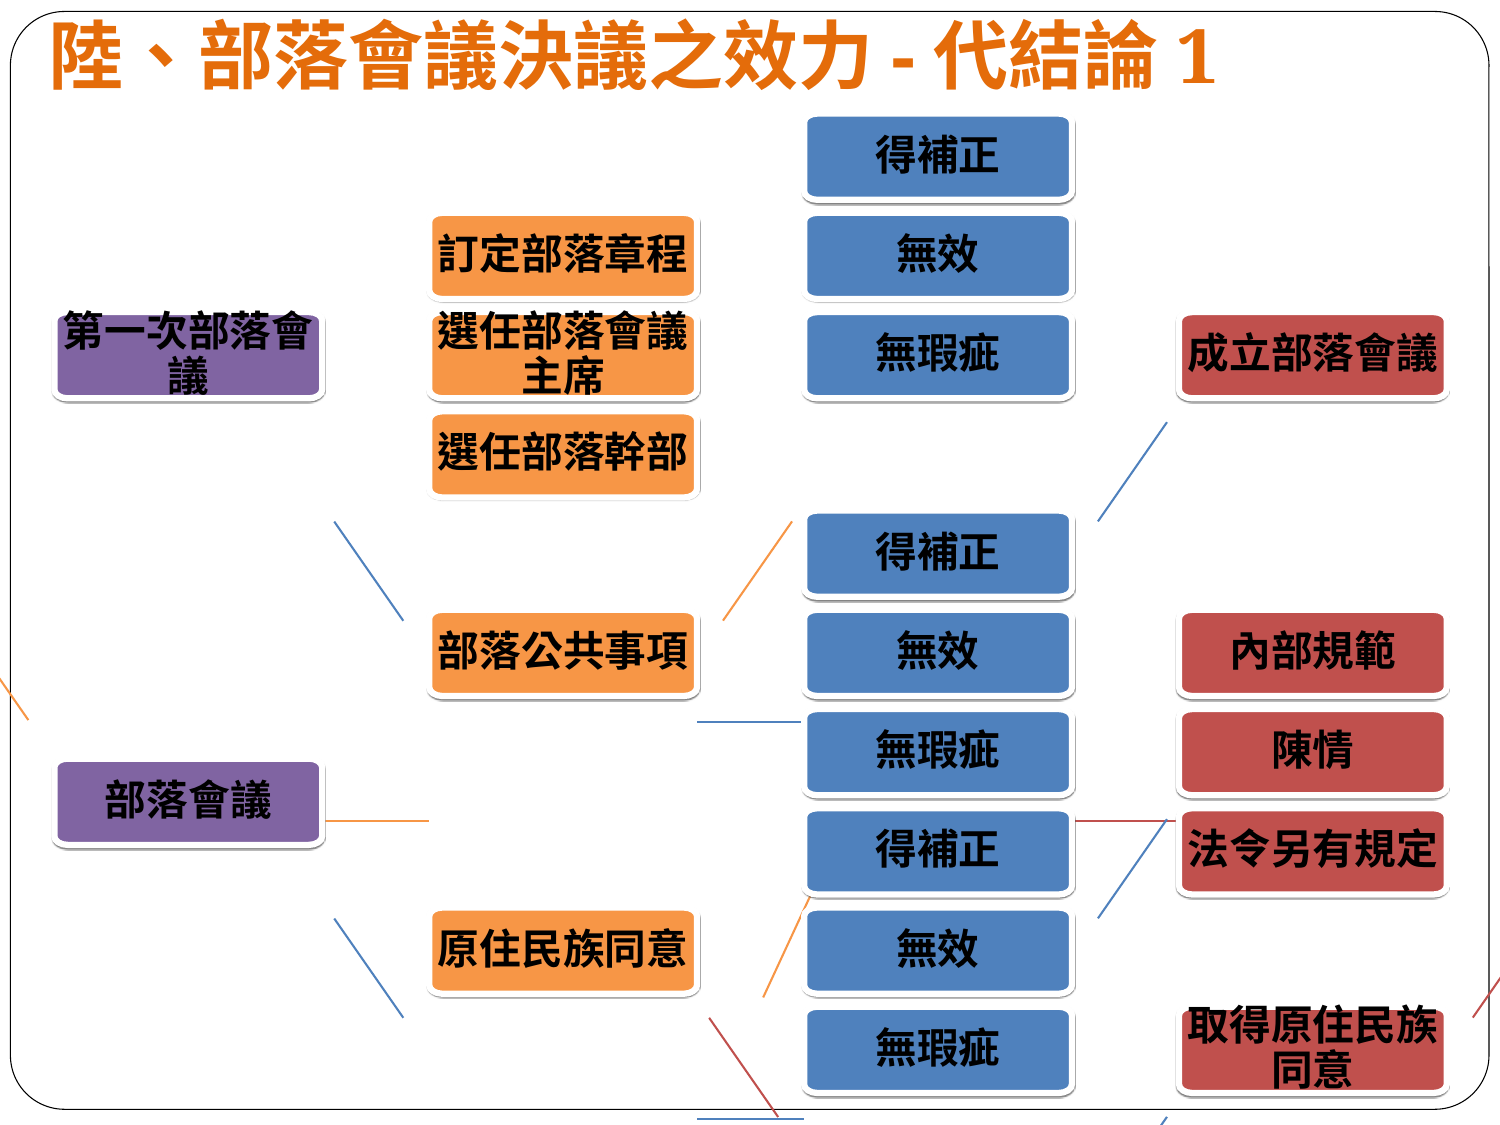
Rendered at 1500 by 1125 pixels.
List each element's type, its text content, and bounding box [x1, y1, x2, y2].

text_box 選任部落幹部 [429, 411, 698, 498]
text_box 得補正 [804, 510, 1072, 597]
text_box 部落會議 [54, 758, 323, 845]
text_box 得補正 [804, 808, 1072, 895]
text_box 無瑕疵 [804, 312, 1072, 399]
text_box 得補正 [804, 113, 1072, 200]
text_box 無效 [804, 907, 1072, 994]
text_box 部落公共事項 [429, 609, 698, 697]
text_box 陸、部落會議決議之效力-代結論1 [41, 0, 1500, 114]
text_box 無瑕疵 [804, 1006, 1072, 1093]
text_box 無瑕疵 [804, 709, 1072, 796]
text_box 第一次部落會議 [54, 312, 323, 399]
text_box 取得原住民族同意 [1207, 1012, 1214, 1039]
text_box 取得原住民族同意 [1179, 1006, 1447, 1093]
text_box 選任部落會議主席 [429, 312, 698, 399]
text_box 成立部落會議 [1179, 312, 1447, 399]
text_box 無效 [804, 212, 1072, 300]
text_box 原住民族同意 [429, 907, 698, 994]
text_box 無效 [804, 609, 1072, 697]
text_box 訂定部落章程 [429, 212, 698, 300]
text_box 內部規範 [1179, 609, 1447, 697]
text_box 陳情 [1179, 709, 1447, 796]
text_box 第一次部落會議 [73, 312, 94, 322]
text_box 法令另有規定 [1179, 808, 1447, 895]
